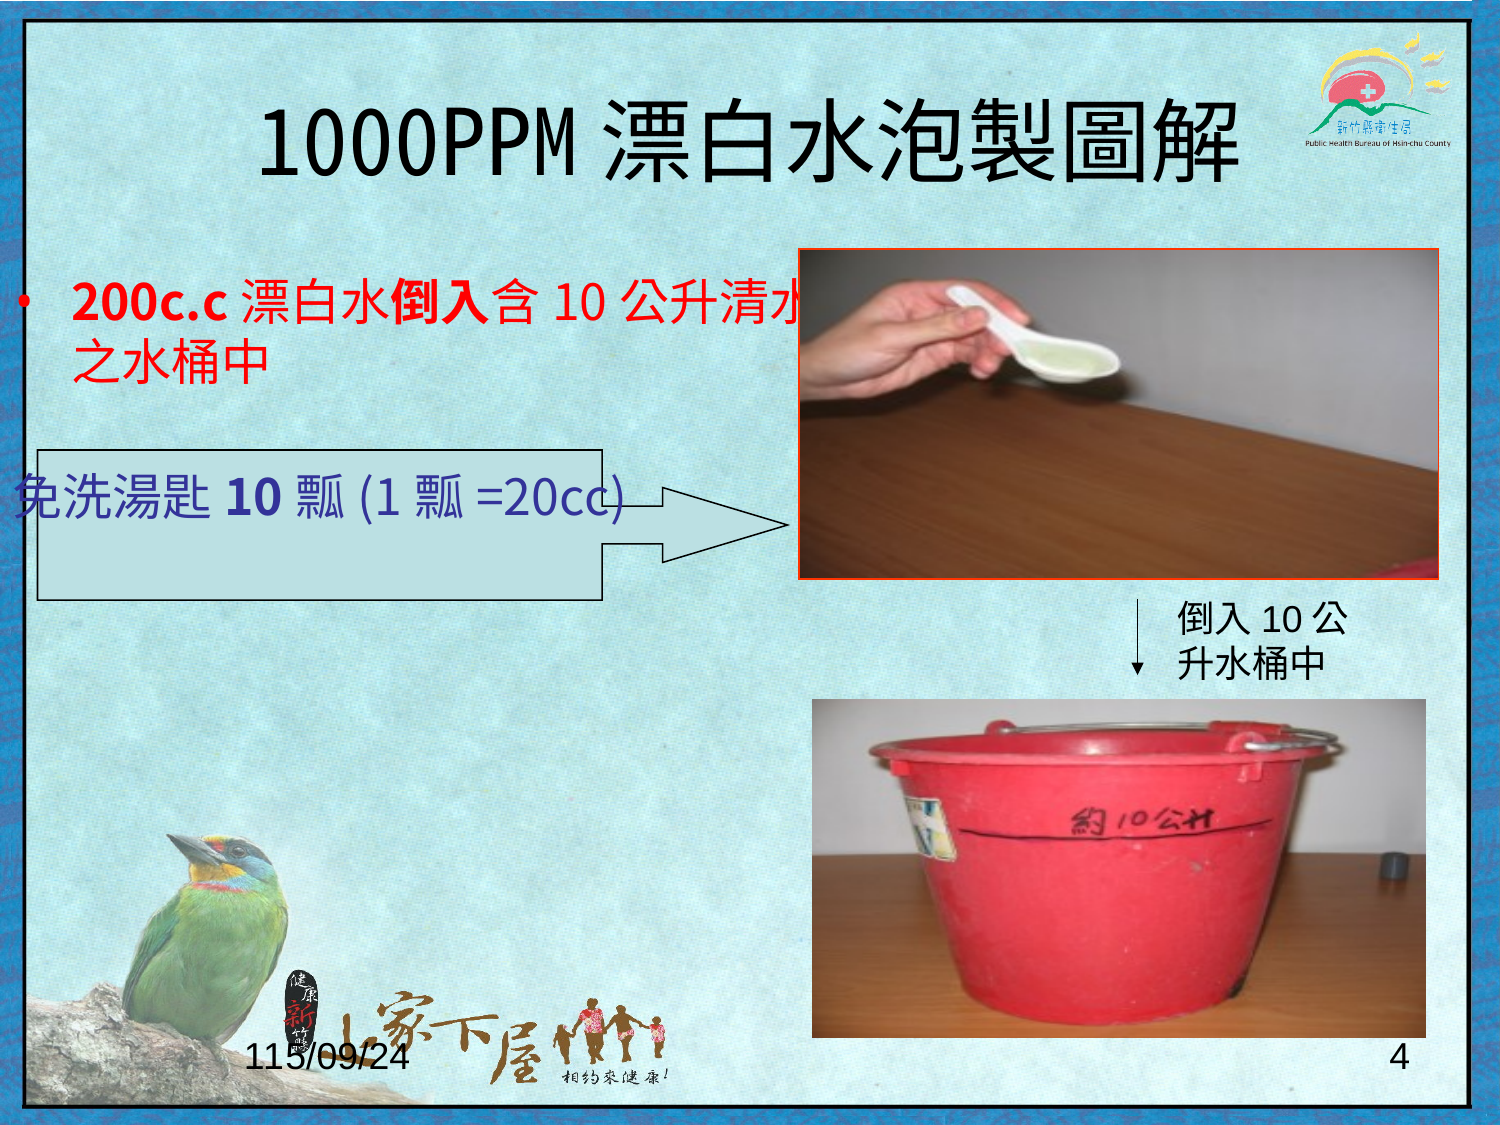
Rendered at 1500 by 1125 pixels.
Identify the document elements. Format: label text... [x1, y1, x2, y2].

list 200c.c漂白水倒入含10公升清水之水桶中 [0, 262, 838, 1005]
title 1000PPM漂白水泡製圖解 [75, 45, 1426, 233]
picture [0, 0, 1500, 1125]
picture [800, 249, 1438, 579]
text_box 倒入10公升水桶中 [1162, 587, 1401, 693]
text_box 免洗湯匙10瓢(1瓢=20cc) [37, 450, 788, 601]
